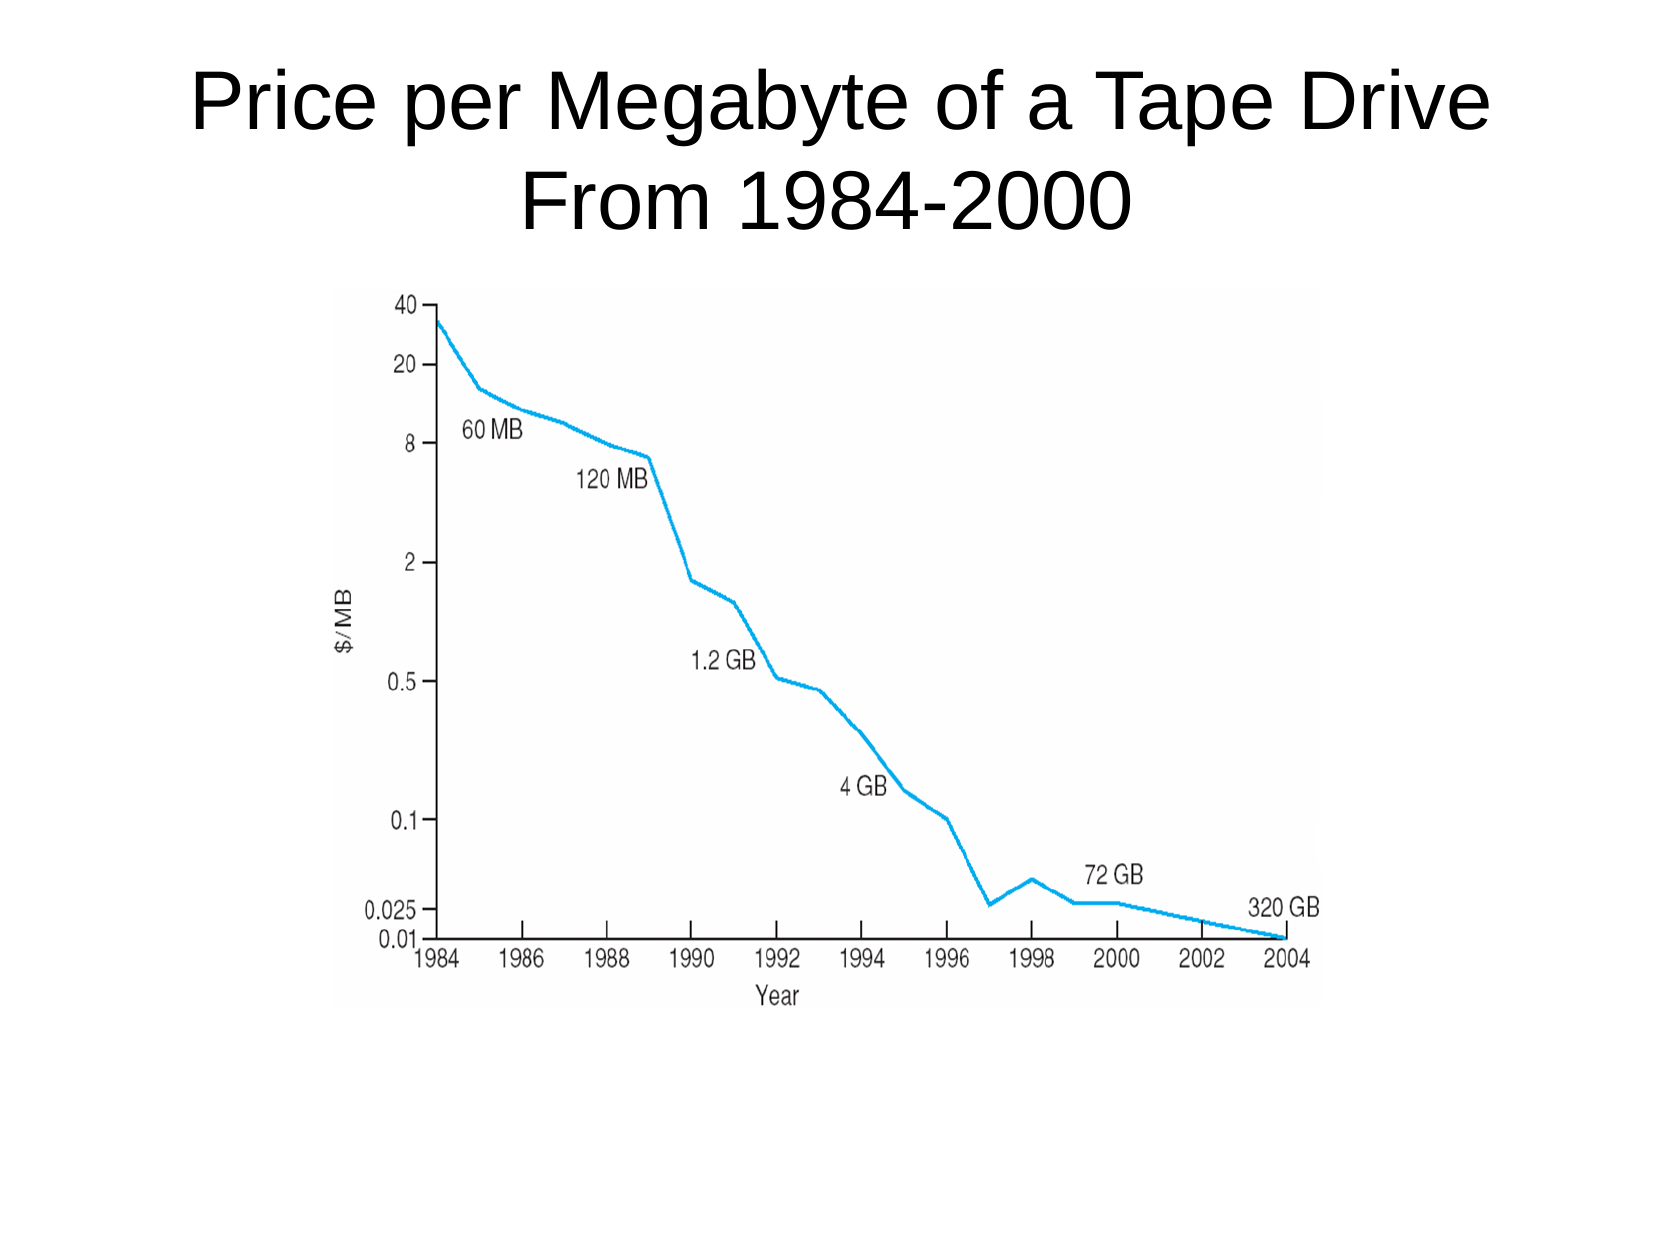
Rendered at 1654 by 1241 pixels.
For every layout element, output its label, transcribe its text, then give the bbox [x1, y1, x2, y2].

picture [328, 290, 1325, 1010]
title Price per Megabyte of a Tape Drive From 1984-2000 [82, 35, 1571, 257]
